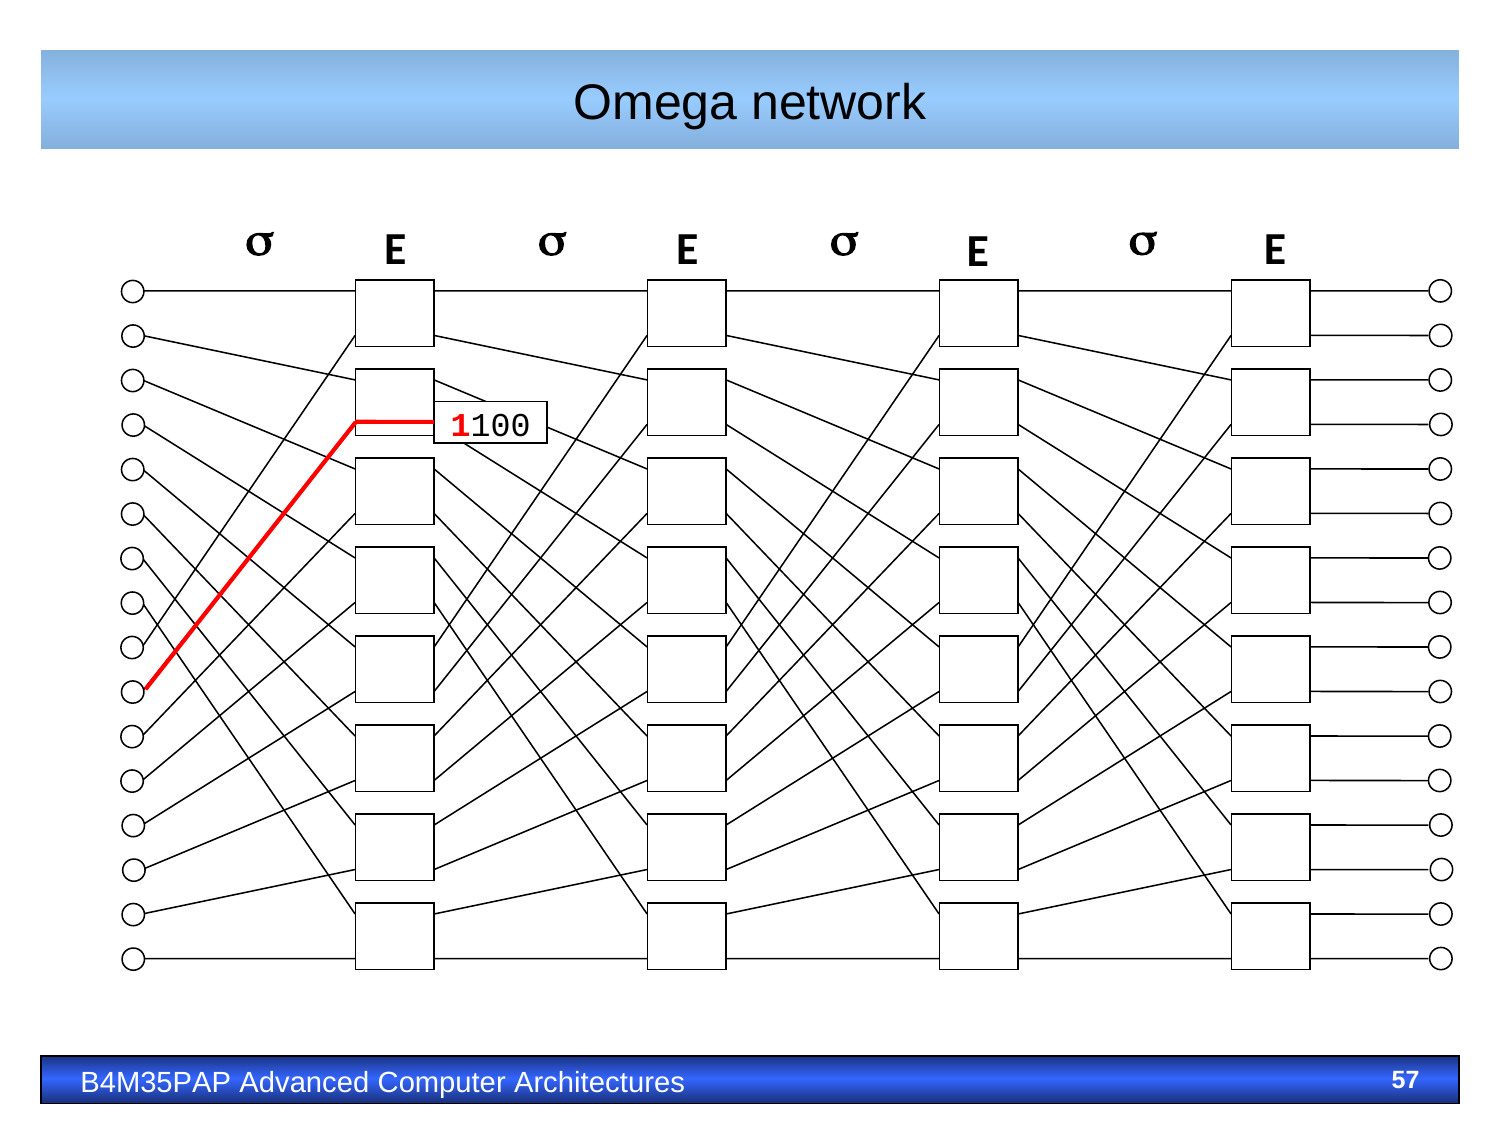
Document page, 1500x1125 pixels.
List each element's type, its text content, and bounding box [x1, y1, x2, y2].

text_box [121, 458, 144, 481]
text_box [939, 326, 1019, 347]
text_box [355, 902, 435, 970]
text_box [1231, 724, 1311, 792]
text_box [1429, 502, 1452, 525]
text_box [1428, 724, 1451, 748]
text_box [1428, 769, 1451, 792]
text_box [1429, 279, 1452, 303]
text_box [647, 724, 727, 792]
text_box [647, 813, 727, 881]
text_box [355, 424, 433, 436]
text_box [121, 280, 144, 303]
text_box [121, 680, 144, 704]
text_box E [299, 211, 491, 325]
text_box [939, 635, 1019, 703]
text_box [122, 814, 145, 837]
text_box  [163, 201, 356, 315]
text_box [121, 369, 144, 392]
text_box [120, 636, 144, 659]
text_box [355, 546, 435, 614]
text_box [1429, 902, 1453, 926]
text_box [647, 902, 727, 970]
text_box [355, 724, 435, 792]
text_box [1231, 368, 1311, 436]
text_box [939, 546, 1019, 614]
text_box [1231, 635, 1311, 703]
text_box [1428, 591, 1452, 614]
text_box [122, 948, 145, 971]
text_box E [1179, 211, 1371, 325]
text_box [1231, 813, 1311, 881]
text_box [939, 368, 1019, 436]
text_box [1231, 546, 1311, 614]
text_box E [591, 211, 784, 325]
text_box [1429, 947, 1453, 970]
text_box [355, 635, 435, 703]
text_box [1231, 325, 1311, 347]
text_box [939, 902, 1019, 970]
text_box [1430, 858, 1453, 881]
text_box [121, 324, 145, 348]
text_box [122, 903, 145, 926]
text_box [120, 725, 144, 748]
text_box [1429, 457, 1452, 481]
text_box [1231, 902, 1311, 970]
text_box  [1046, 200, 1239, 314]
text_box E [881, 213, 1074, 326]
text_box [121, 591, 144, 615]
text_box [1429, 413, 1453, 436]
text_box [121, 502, 144, 526]
text_box [1428, 635, 1451, 659]
text_box [647, 635, 727, 703]
text_box [122, 413, 145, 437]
text_box 1100 [433, 401, 547, 443]
text_box [1429, 813, 1453, 837]
text_box [647, 368, 727, 436]
text_box [122, 859, 146, 882]
text_box [120, 547, 144, 570]
text_box [120, 769, 144, 793]
title Omega network [41, 50, 1459, 149]
text_box [647, 457, 727, 525]
text_box [1429, 324, 1452, 347]
text_box [355, 813, 435, 881]
text_box [355, 325, 435, 347]
text_box [939, 813, 1019, 881]
text_box [1429, 368, 1452, 392]
text_box [355, 368, 435, 419]
text_box [1429, 680, 1452, 703]
text_box  [455, 201, 648, 315]
text_box [939, 457, 1019, 525]
text_box [355, 457, 435, 525]
text_box [939, 724, 1019, 792]
text_box [1231, 457, 1311, 525]
text_box [647, 325, 727, 347]
text_box [647, 546, 727, 614]
text_box [1428, 546, 1451, 570]
text_box  [747, 201, 940, 315]
